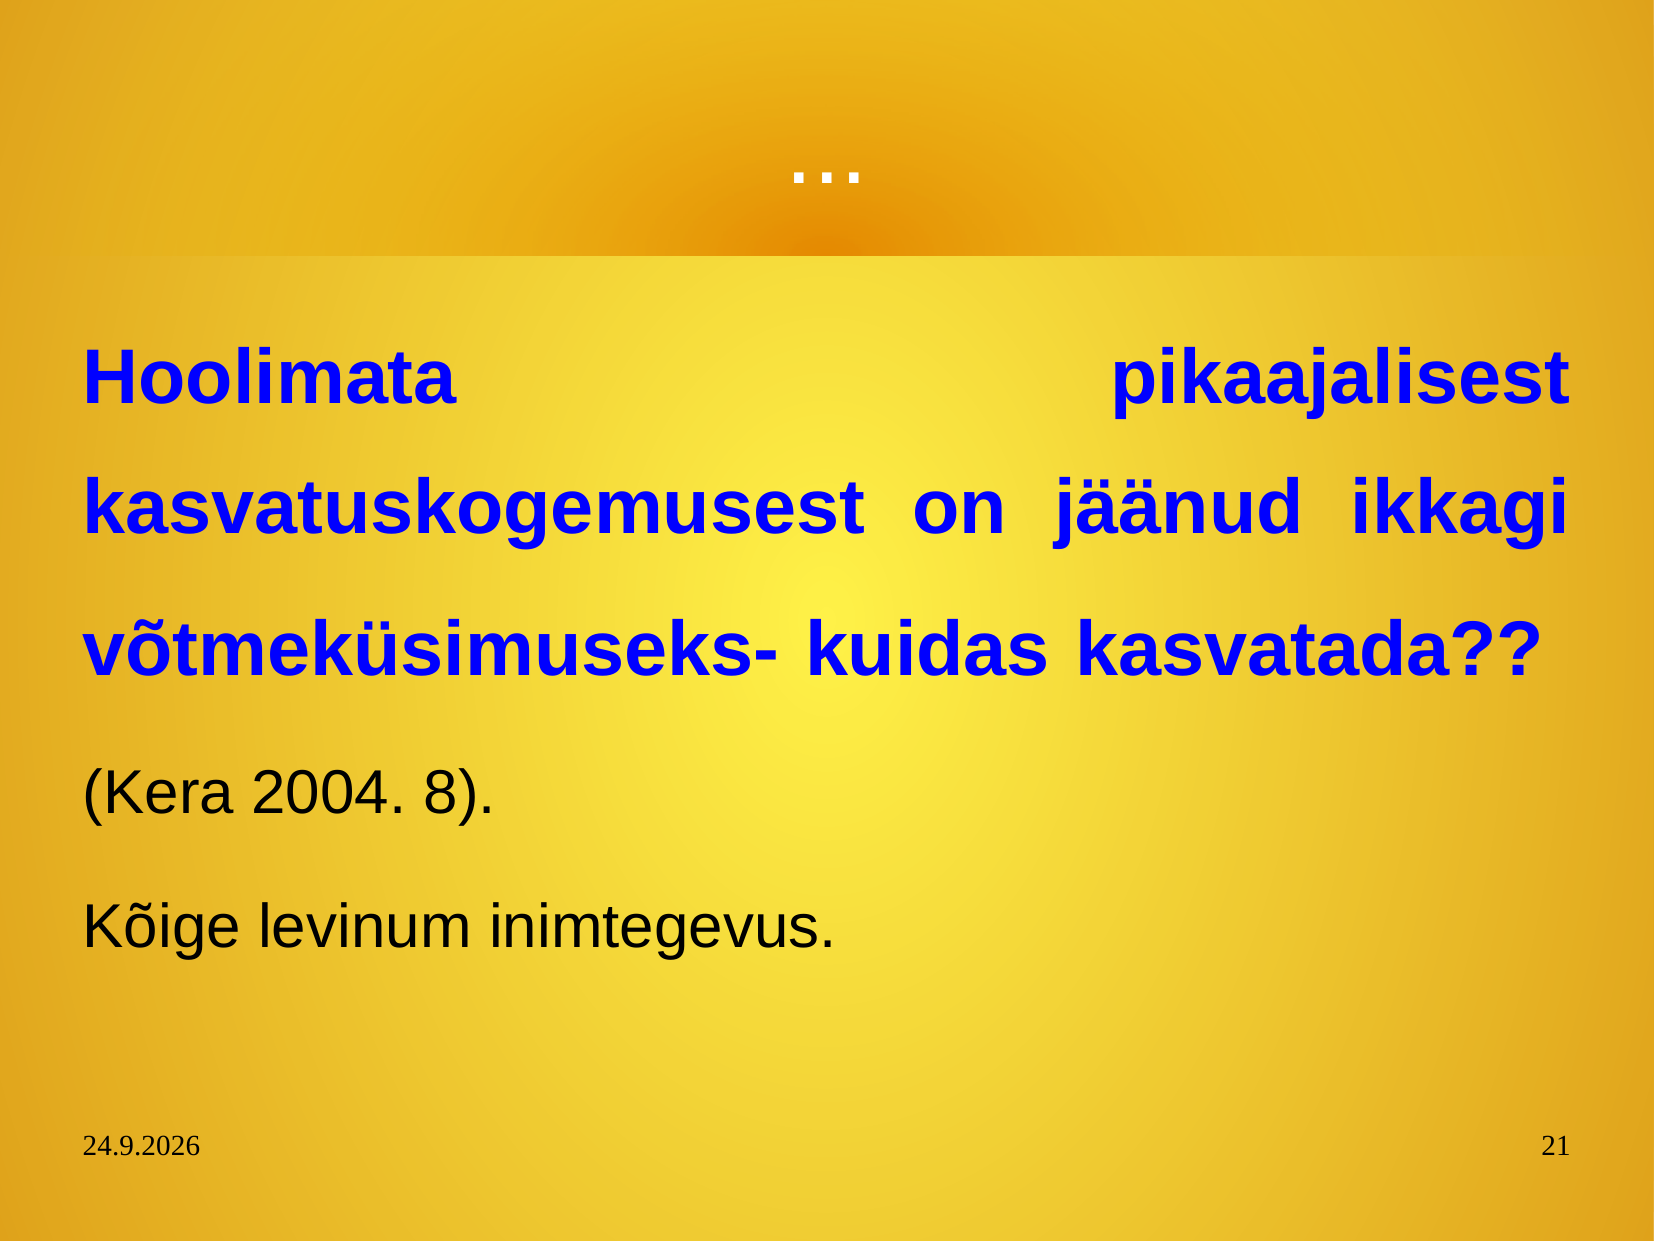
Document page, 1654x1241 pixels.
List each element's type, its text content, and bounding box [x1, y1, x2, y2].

list Hoolimata pikaajalisest kasvatuskogemusest on jäänud ikkagi võtmeküsimuseks- kuidas kasvatada?? (Kera 2004. 8). Kõige levinum inimtegevus. [82, 290, 1571, 1010]
title ... [82, 47, 1571, 252]
